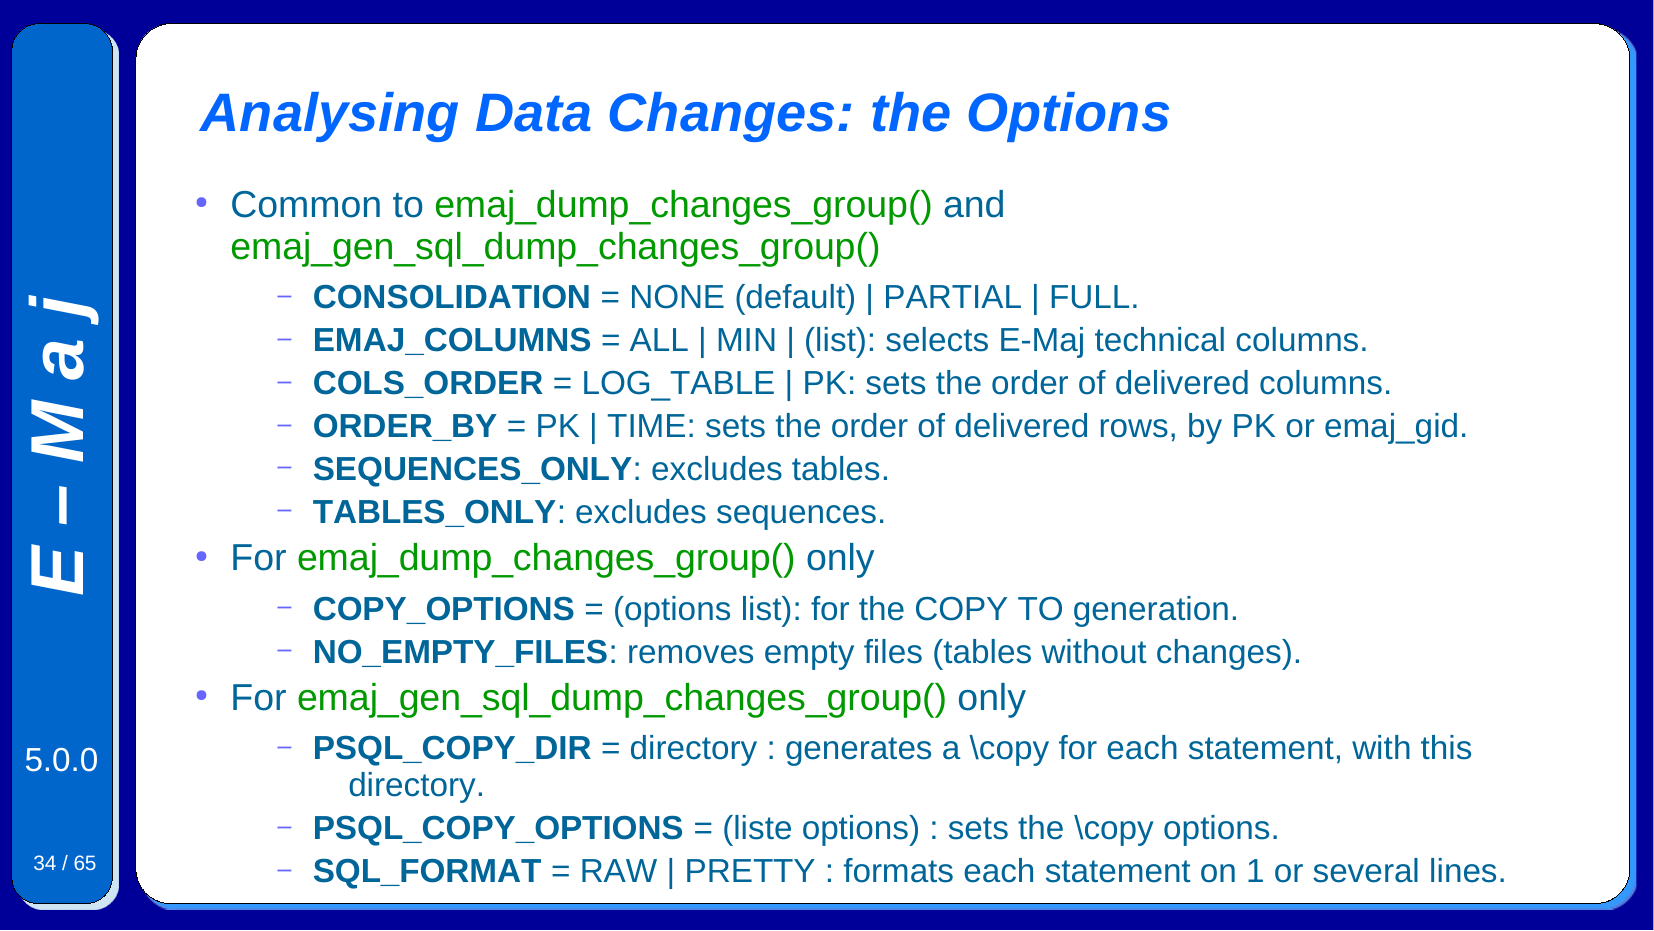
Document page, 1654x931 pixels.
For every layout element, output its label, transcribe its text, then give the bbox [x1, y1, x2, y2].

title Analysing Data Changes: the Options [200, 34, 1575, 183]
list Common to emaj_dump_changes_group() and emaj_gen_sql_dump_changes_group() CONSOLIDATION = NONE (default) | PARTIAL | FULL. EMAJ_COLUMNS = ALL | MIN | (list): selects E-Maj technical columns. COLS_ORDER = LOG_TABLE | PK: sets the order of delivered columns. ORDER_BY = PK | TIME: sets the order of delivered rows, by PK or emaj_gid. SEQUENCES_ONLY: excludes tables. TABLES_ONLY: excludes sequences. For emaj_dump_changes_group() only COPY_OPTIONS = (options list): for the COPY TO generation. NO_EMPTY_FILES: removes empty files (tables without changes). For emaj_gen_sql_dump_changes_group() only PSQL_COPY_DIR = directory : generates a \copy for each statement, with this directory. PSQL_COPY_OPTIONS = (liste options) : sets the \copy options. SQL_FORMAT = RAW | PRETTY : formats each statement on 1 or several lines. [177, 183, 1587, 890]
